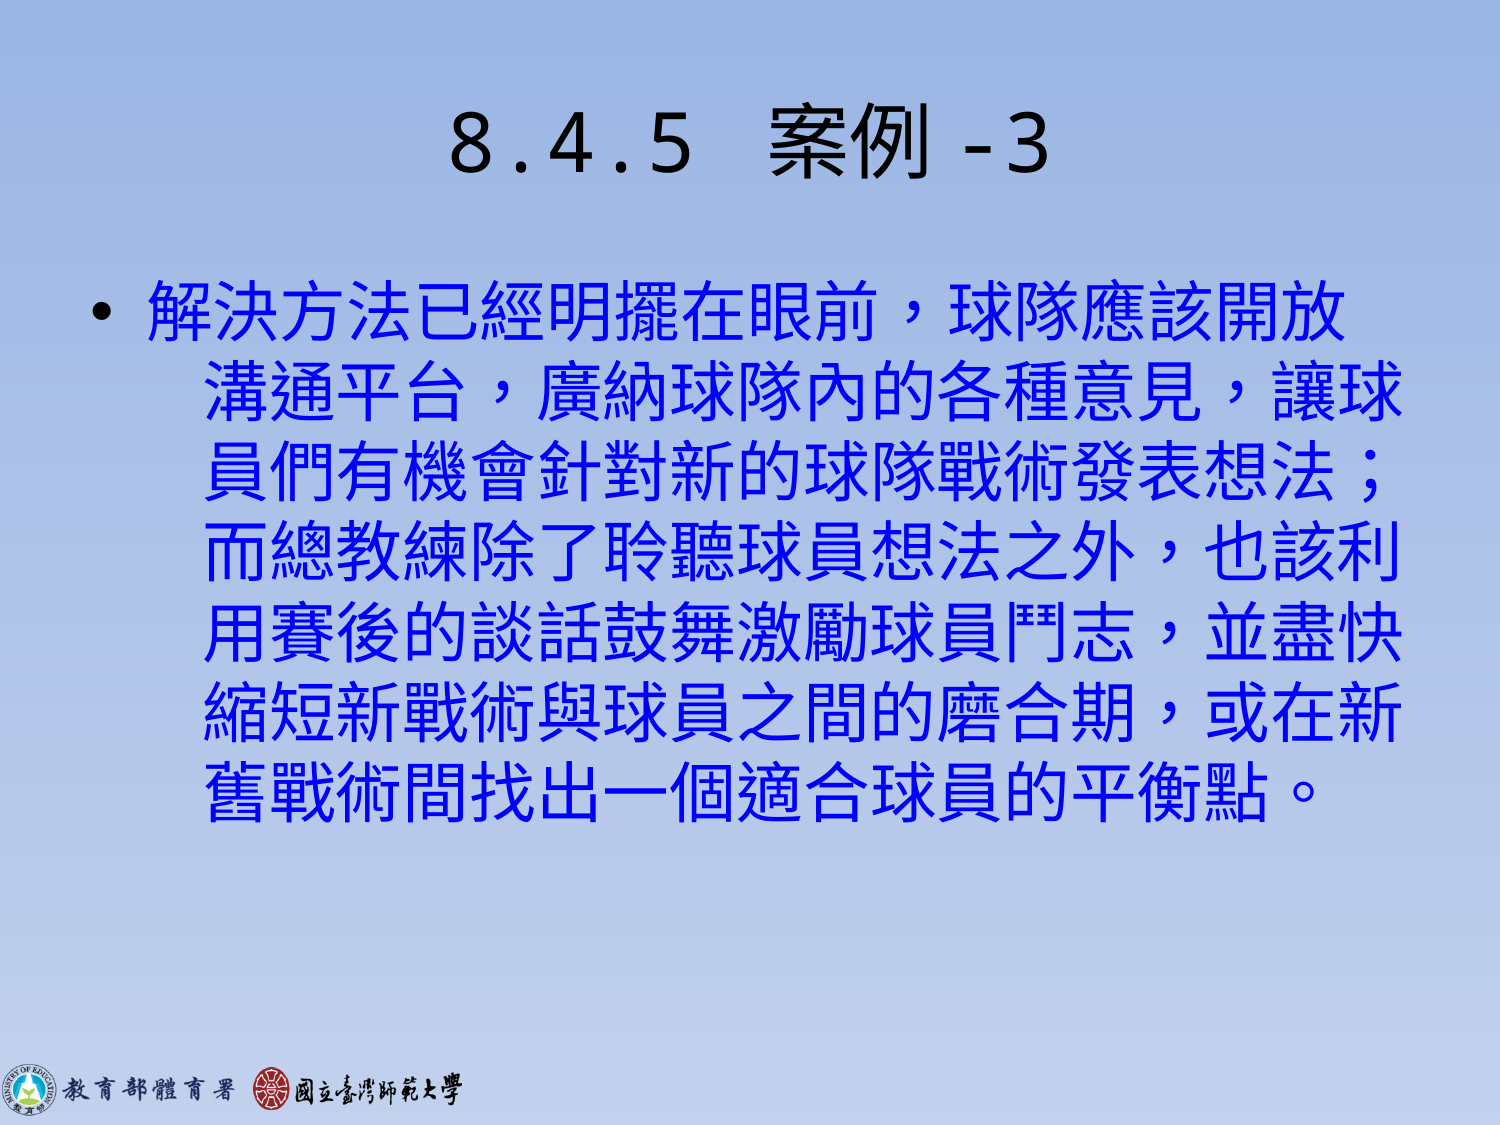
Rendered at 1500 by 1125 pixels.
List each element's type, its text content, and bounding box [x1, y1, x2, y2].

list 解決方法已經明擺在眼前，球隊應該開放溝通平台，廣納球隊內的各種意見，讓球員們有機會針對新的球隊戰術發表想法；而總教練除了聆聽球員想法之外，也該利用賽後的談話鼓舞激勵球員鬥志，並盡快縮短新戰術與球員之間的磨合期，或在新舊戰術間找出一個適合球員的平衡點。 [75, 262, 1426, 1005]
title 8.4.5 案例-3 [75, 45, 1426, 233]
